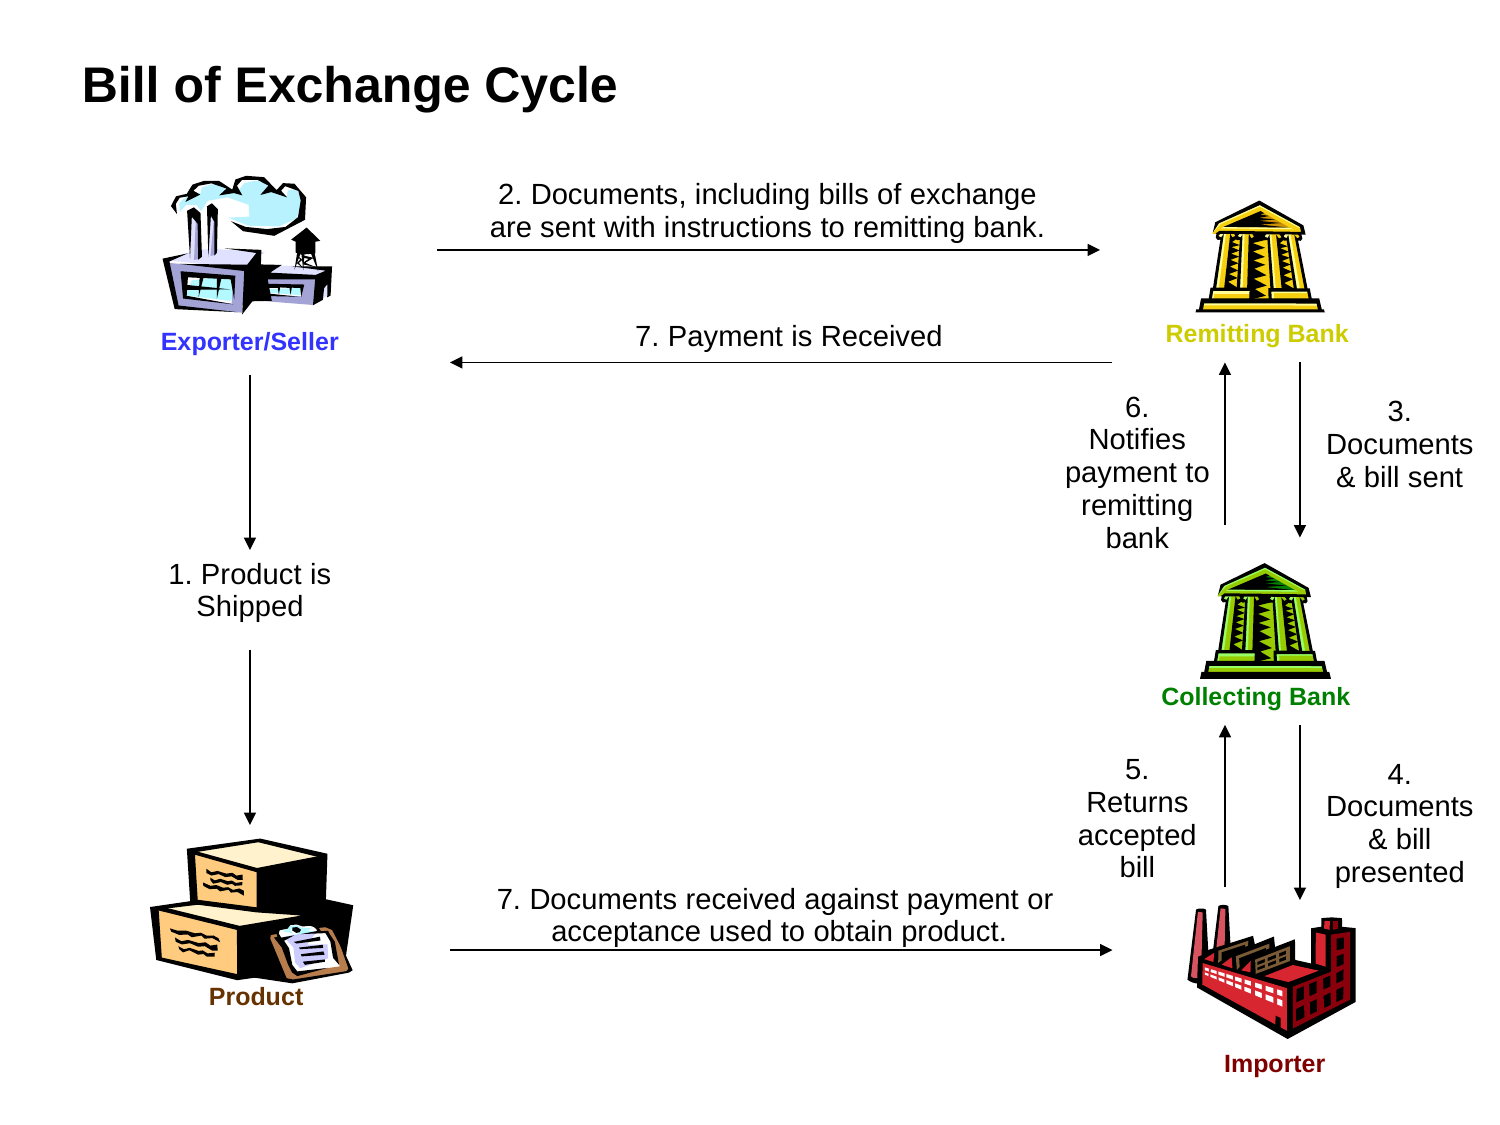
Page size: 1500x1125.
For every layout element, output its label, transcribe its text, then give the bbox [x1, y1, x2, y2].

picture [1194, 200, 1327, 312]
text_box 3. Documents & bill sent [1299, 387, 1500, 502]
text_box 4. Documents & bill presented [1299, 749, 1500, 897]
text_box Product [162, 974, 351, 1019]
picture [1187, 904, 1356, 1040]
picture [1200, 562, 1333, 674]
text_box 6. Notifies payment to remitting bank [1049, 382, 1225, 563]
text_box 5. Returns accepted bill [1049, 745, 1225, 892]
text_box 2. Documents, including bills of exchange are sent with instructions to remitting bank. [474, 170, 1061, 252]
text_box 7. Payment is Received [620, 311, 959, 361]
text_box Exporter/Seller [137, 320, 363, 364]
text_box Collecting Bank [1124, 674, 1388, 719]
picture [150, 837, 356, 985]
text_box 7. Documents received against payment or acceptance used to obtain product. [482, 874, 1078, 956]
text_box Bill of Exchange Cycle [37, 49, 663, 122]
picture [162, 174, 334, 316]
text_box 1. Product is Shipped [124, 549, 376, 631]
text_box Remitting Bank [1144, 312, 1370, 356]
text_box Importer [1149, 1042, 1400, 1086]
